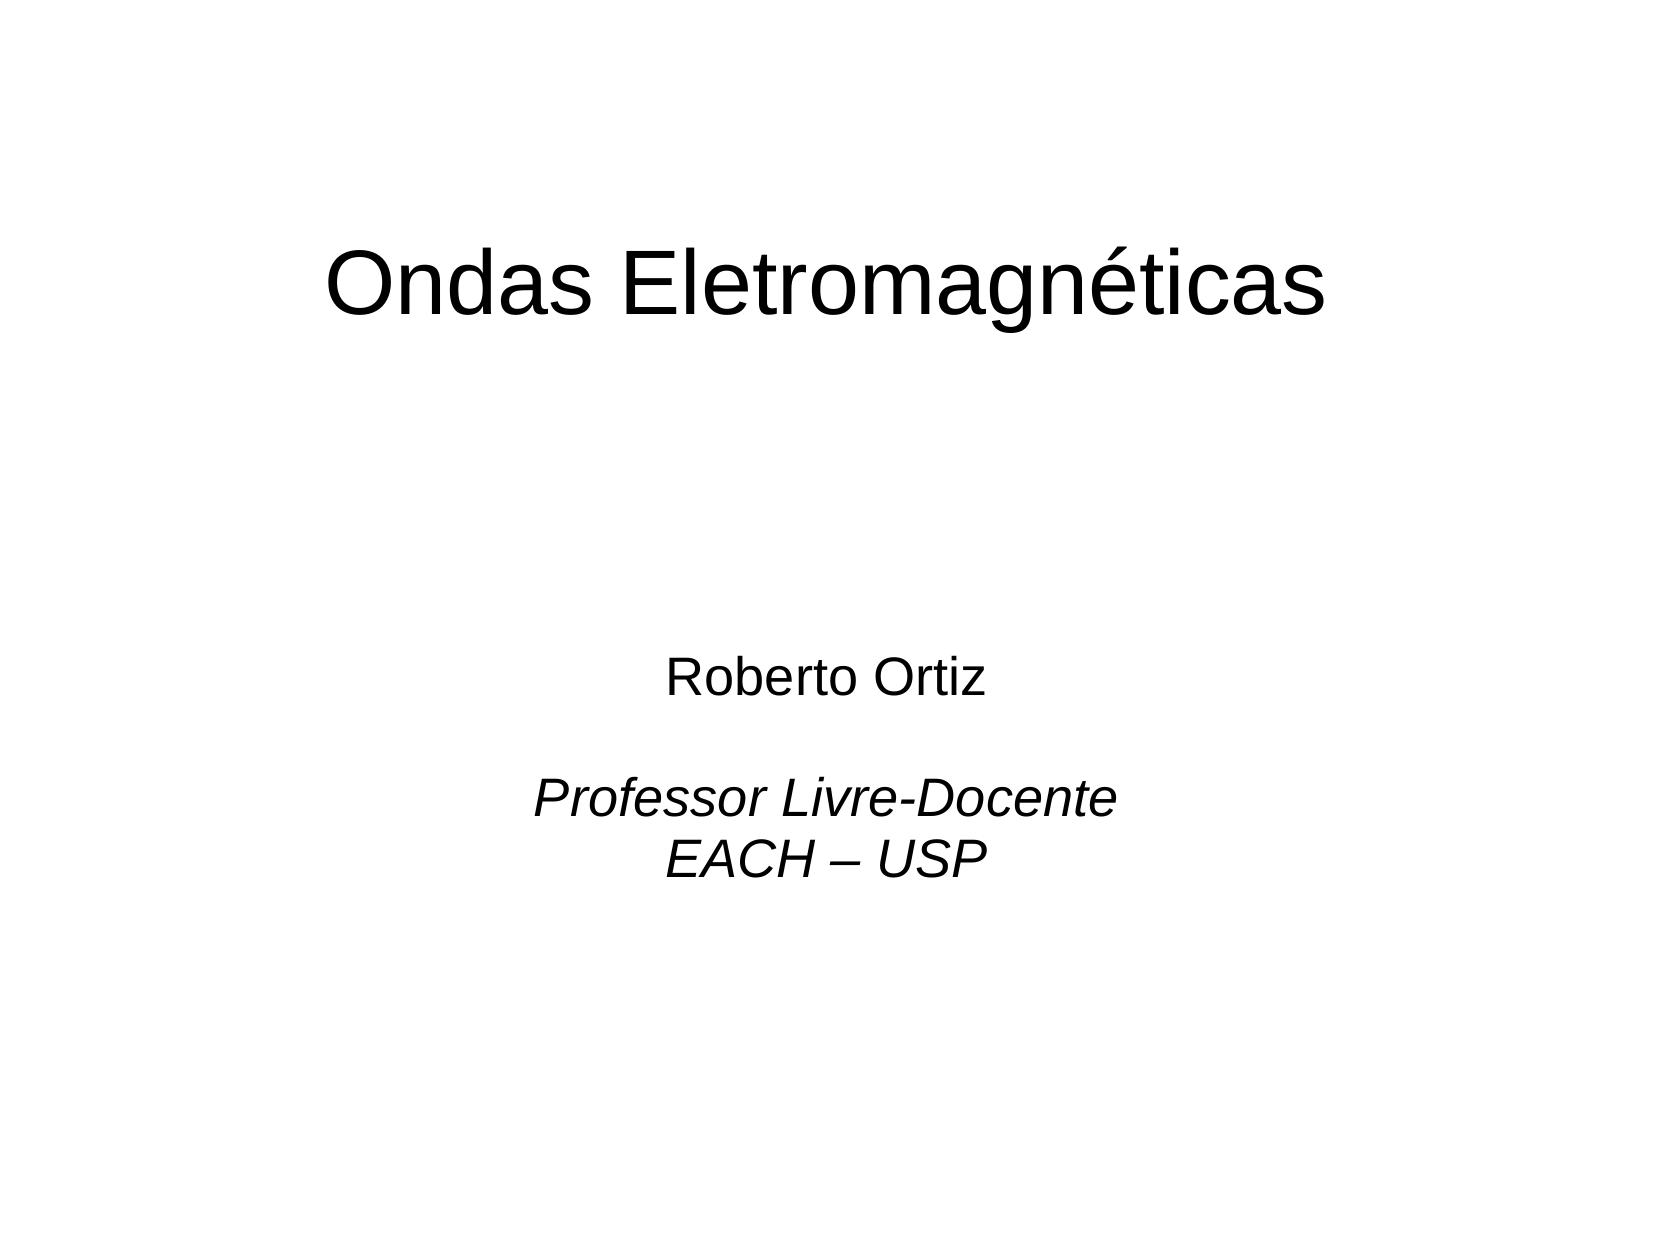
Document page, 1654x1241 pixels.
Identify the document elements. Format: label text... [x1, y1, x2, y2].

subtitle Roberto Ortiz Professor Livre-Docente EACH – USP [82, 408, 1571, 1128]
title Ondas Eletromagnéticas [82, 179, 1571, 387]
